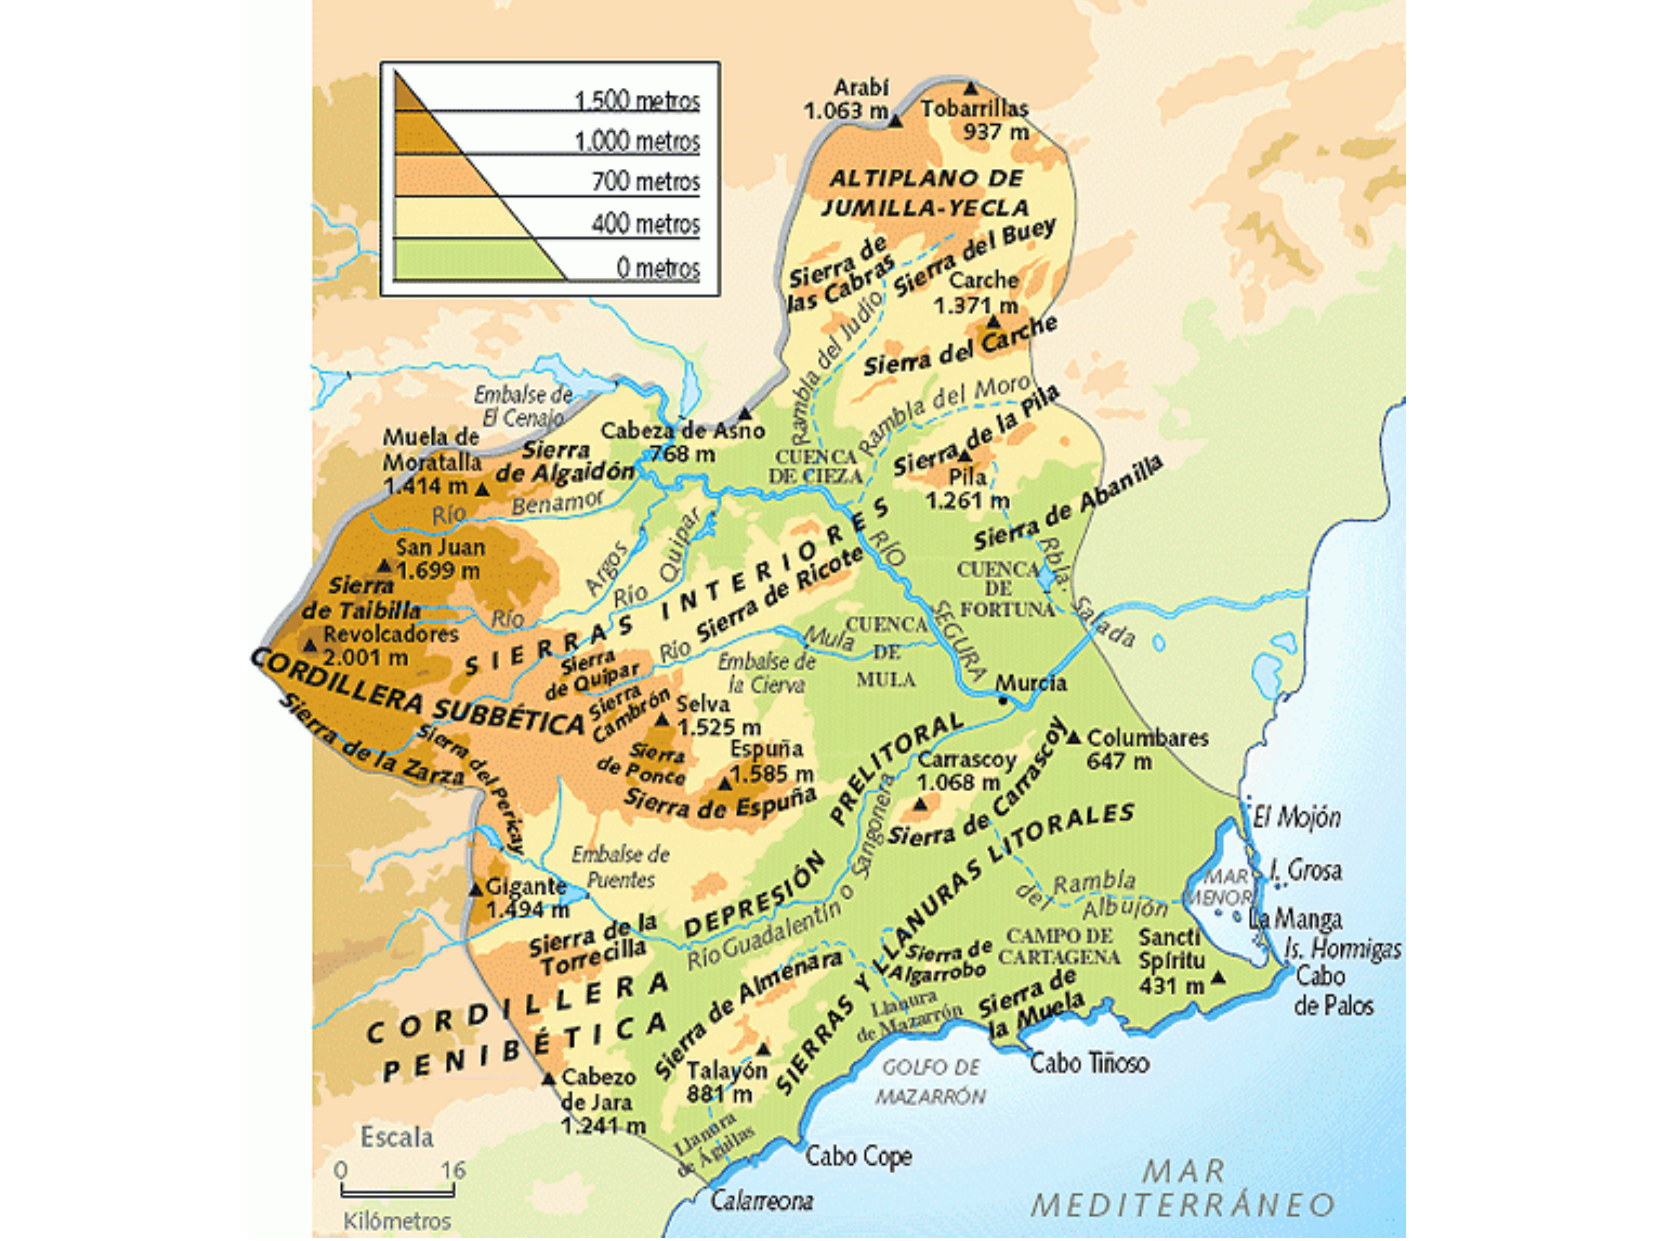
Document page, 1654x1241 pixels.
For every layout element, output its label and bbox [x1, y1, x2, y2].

picture [248, 0, 1406, 1238]
